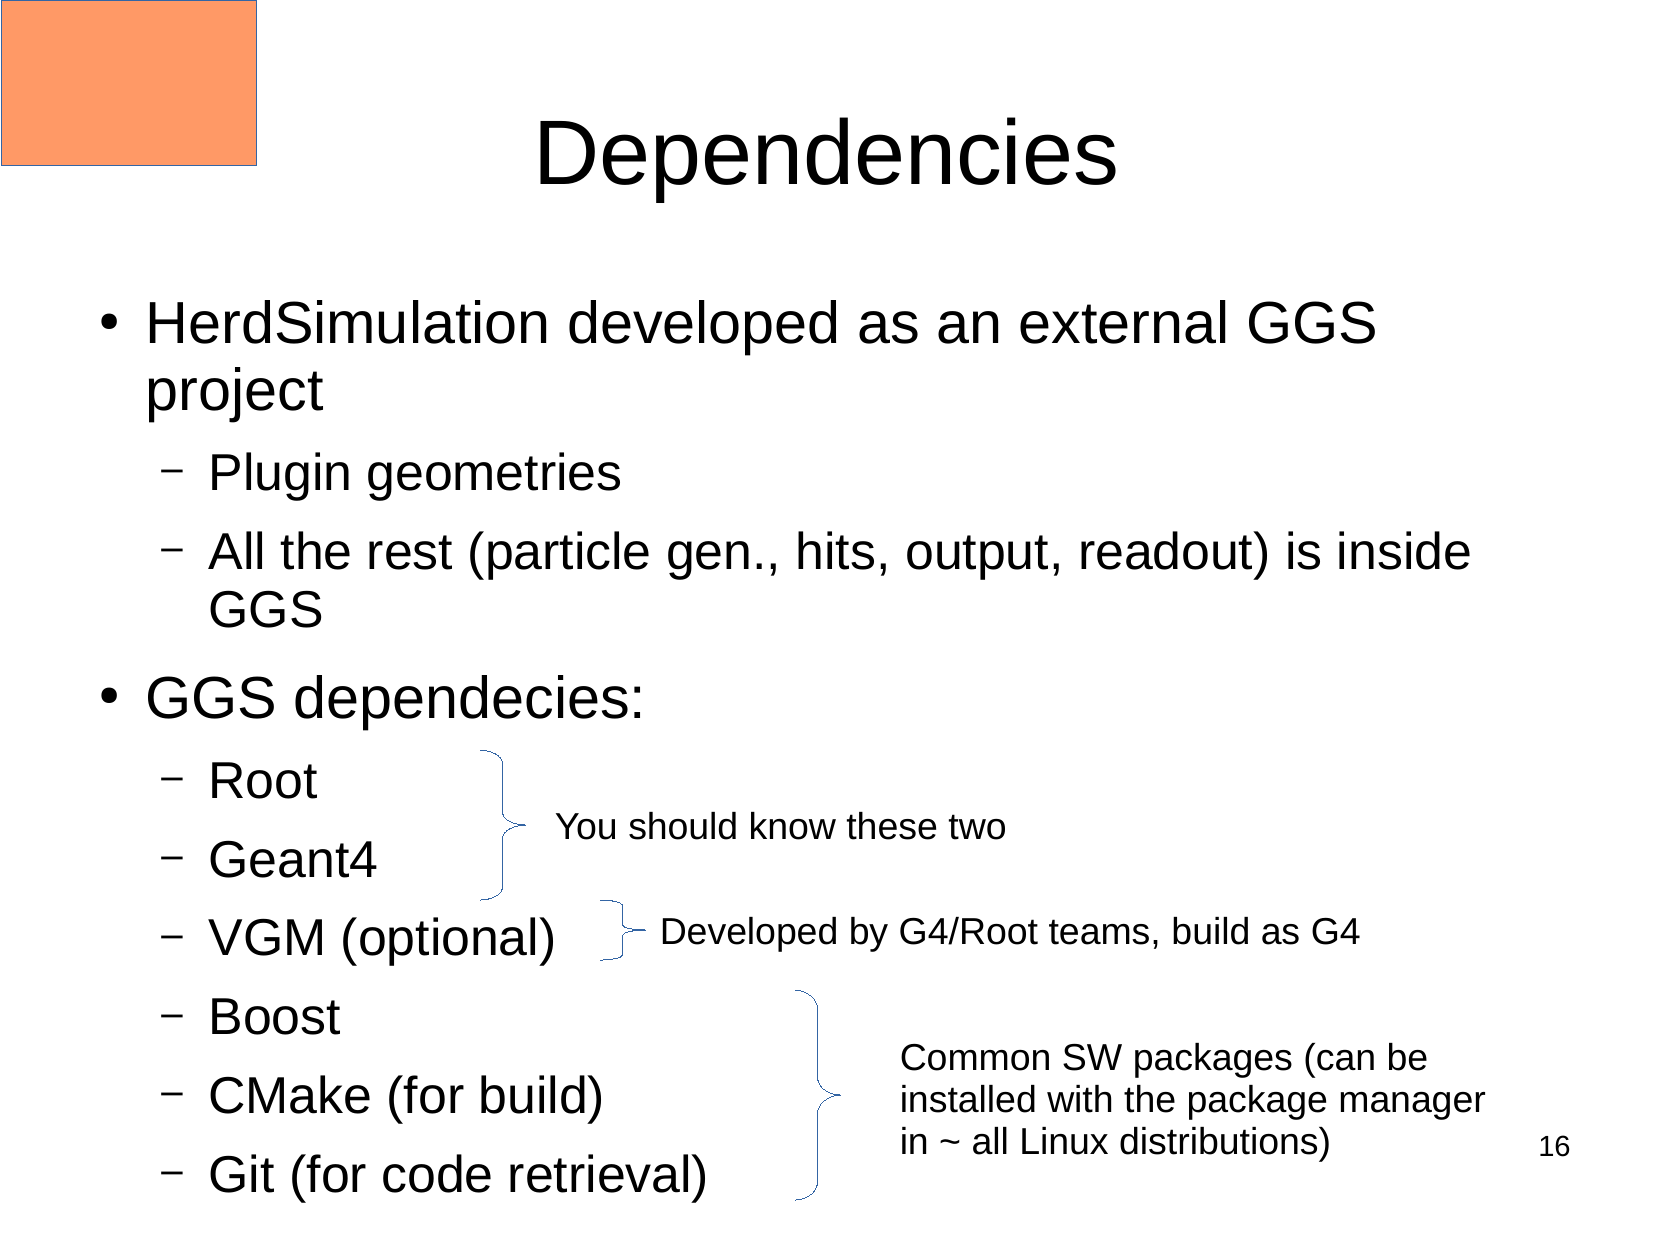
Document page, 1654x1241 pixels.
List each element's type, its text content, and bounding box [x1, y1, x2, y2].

text_box You should know these two [540, 798, 1186, 856]
text_box Common SW packages (can be installed with the package manager in ~ all Linux distributions) [885, 1029, 1531, 1171]
list HerdSimulation developed as an external GGS project Plugin geometries All the rest (particle gen., hits, output, readout) is inside GGS GGS dependecies: Root Geant4 VGM (optional) Boost CMake (for build) Git (for code retrieval) [82, 290, 1571, 1216]
title Dependencies [82, 49, 1571, 257]
text_box Developed by G4/Root teams, build as G4 [645, 903, 1426, 976]
text_box [1, 0, 257, 166]
